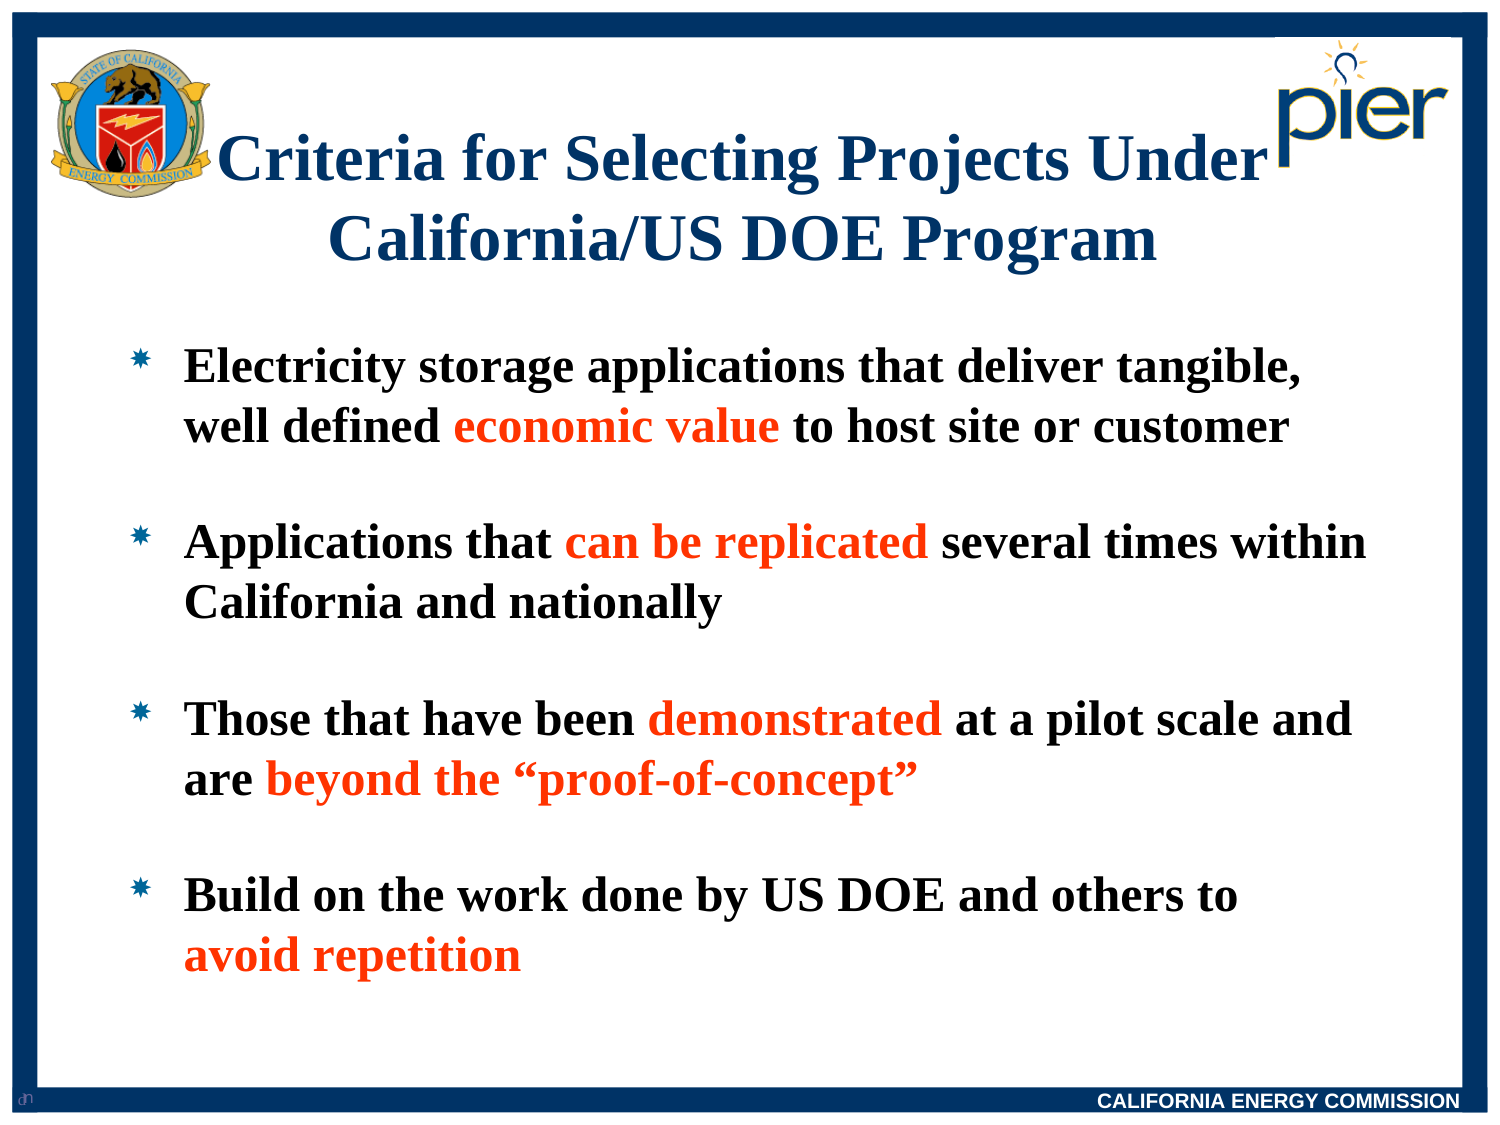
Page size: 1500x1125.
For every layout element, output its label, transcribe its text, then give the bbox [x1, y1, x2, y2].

list Electricity storage applications that deliver tangible, well defined economic value to host site or customer Applications that can be replicated several times within California and nationally Those that have been demonstrated at a pilot scale and are beyond the “proof-of-concept” Build on the work done by US DOE and others to avoid repetition [112, 324, 1388, 1000]
title Criteria for Selecting Projects Under California/US DOE Program [199, 99, 1288, 288]
picture [1275, 37, 1451, 171]
picture [50, 49, 211, 198]
